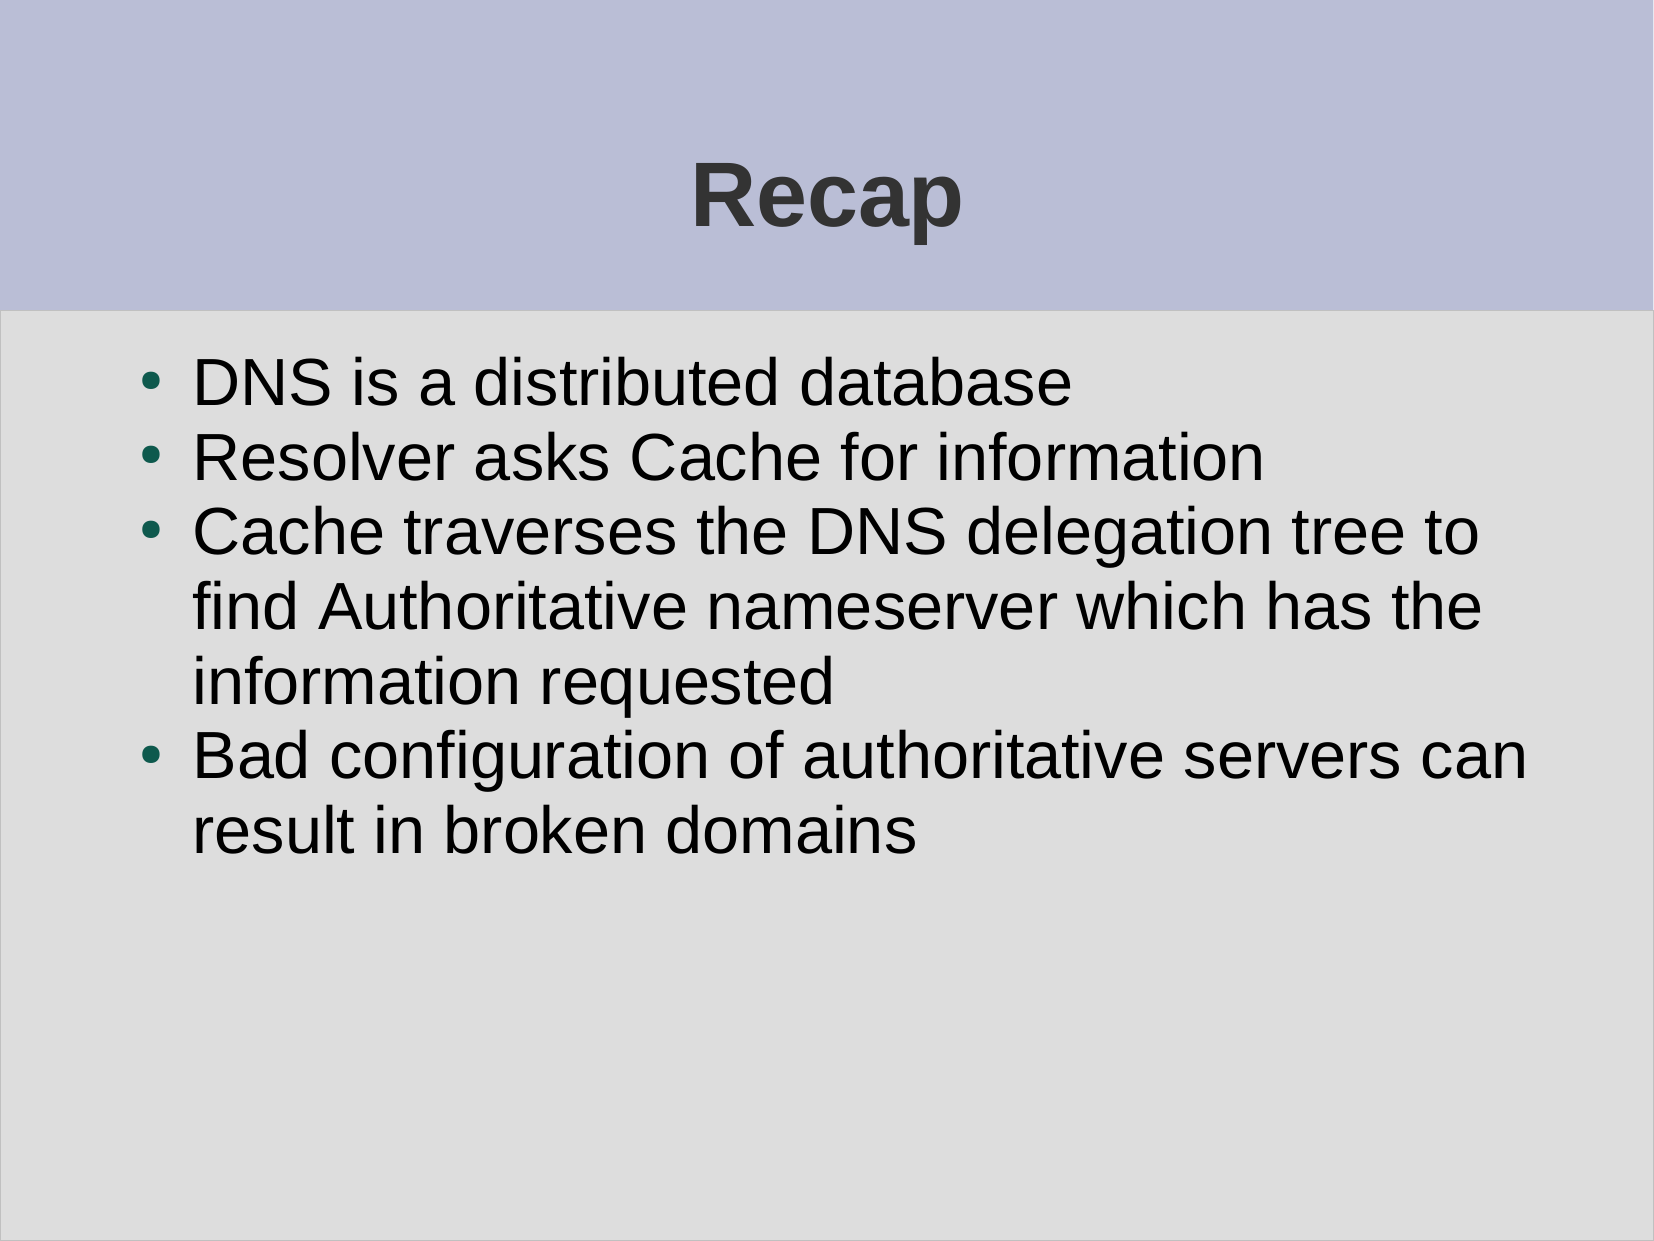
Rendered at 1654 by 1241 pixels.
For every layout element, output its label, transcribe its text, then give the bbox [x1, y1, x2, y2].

list DNS is a distributed database Resolver asks Cache for information Cache traverses the DNS delegation tree to find Authoritative nameserver which has the information requested Bad configuration of authoritative servers can result in broken domains [121, 344, 1534, 1127]
title Recap [121, 91, 1534, 299]
